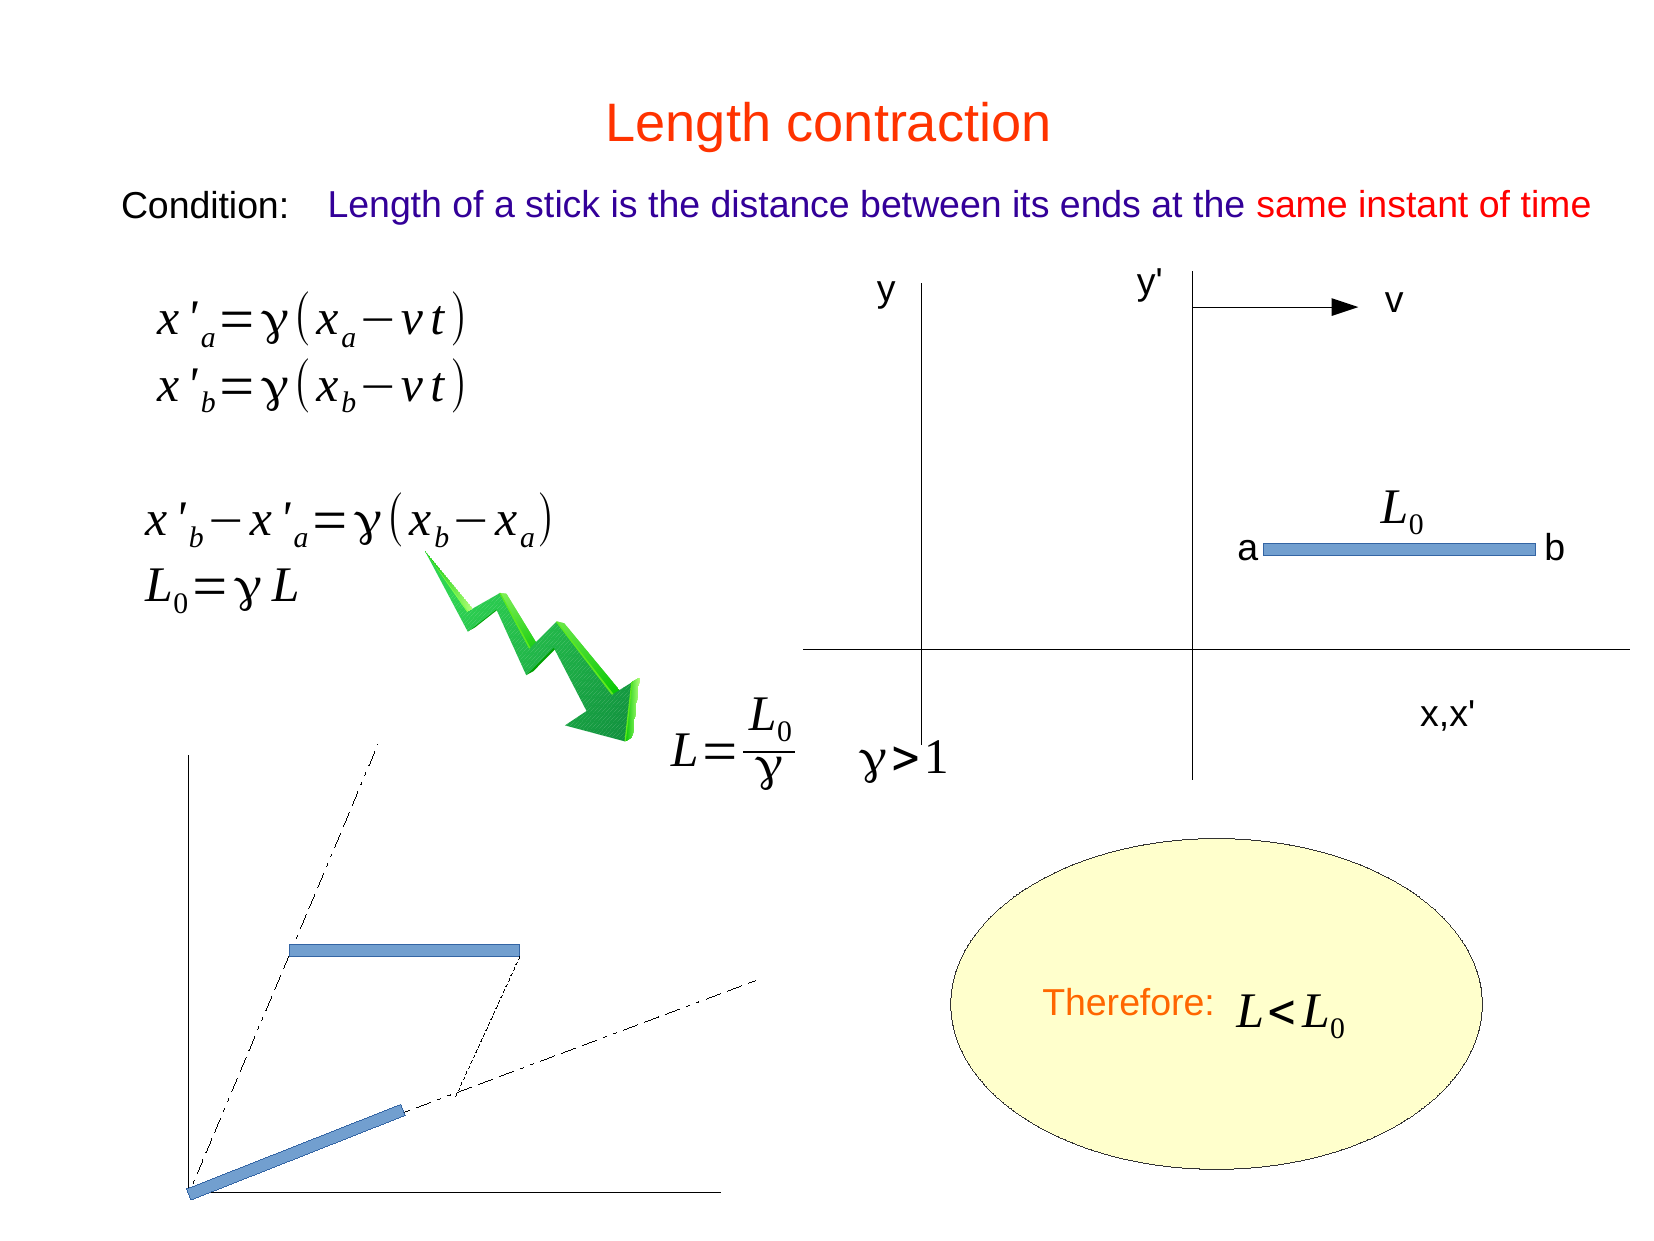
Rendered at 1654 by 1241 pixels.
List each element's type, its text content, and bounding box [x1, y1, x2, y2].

text_box Length contraction [590, 85, 1083, 166]
chart [135, 490, 561, 620]
chart [661, 685, 804, 794]
text_box Condition: [106, 177, 305, 237]
text_box Therefore: [1027, 974, 1230, 1035]
text_box [186, 1104, 406, 1200]
picture [419, 543, 644, 749]
chart [1371, 478, 1431, 542]
text_box x,x' [1405, 685, 1501, 745]
text_box a [1222, 519, 1273, 580]
text_box b [1529, 519, 1580, 580]
text_box Length of a stick is the distance between its ends at the same instant of time [312, 176, 1607, 237]
text_box [289, 944, 520, 957]
text_box y [862, 259, 911, 320]
text_box [950, 838, 1483, 1170]
text_box v [1370, 271, 1419, 332]
text_box [1273, 543, 1529, 556]
text_box y' [1122, 253, 1178, 314]
chart [147, 289, 474, 420]
chart [1227, 982, 1353, 1046]
chart [850, 728, 955, 786]
